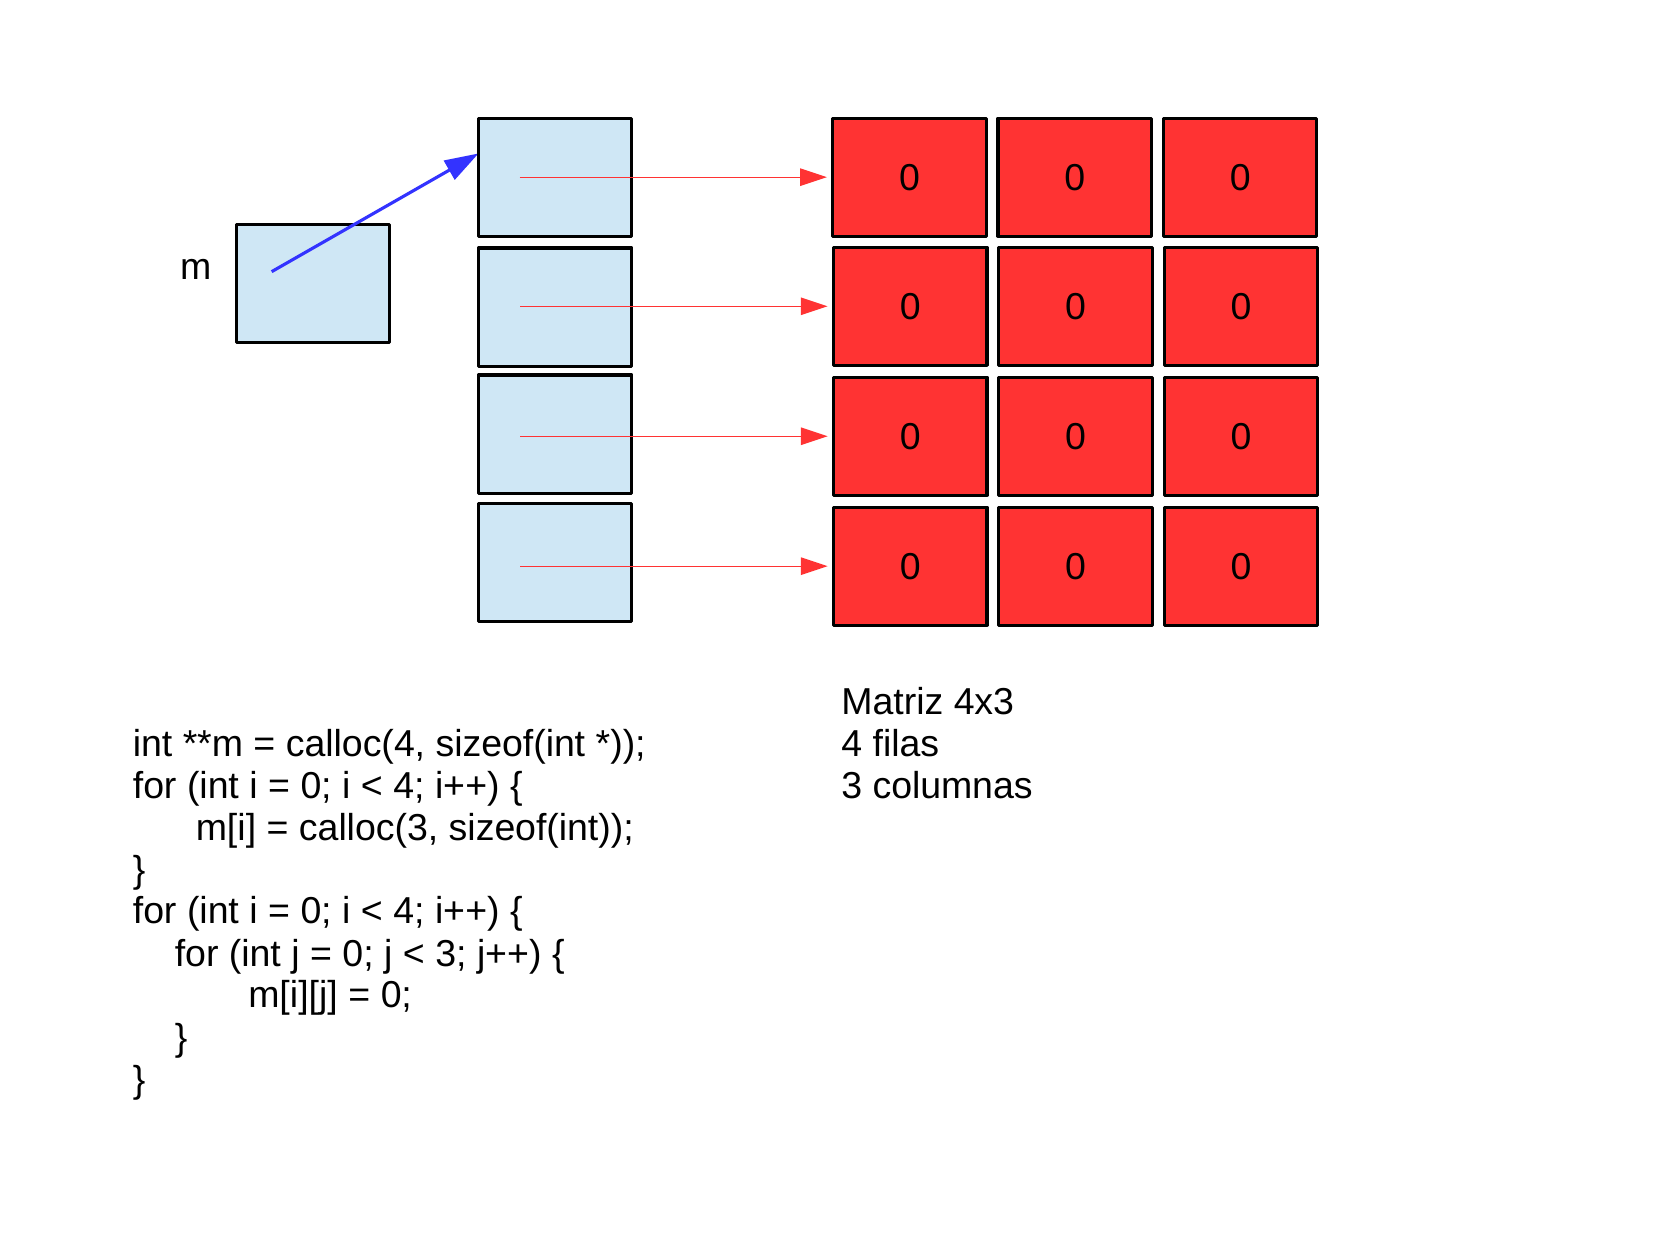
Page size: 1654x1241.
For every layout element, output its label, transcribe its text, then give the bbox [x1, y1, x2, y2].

text_box 0 [1164, 247, 1318, 366]
text_box m [165, 238, 355, 296]
text_box 0 [1164, 507, 1318, 626]
text_box [236, 224, 390, 343]
text_box Matriz 4x3 4 filas 3 columnas [826, 673, 1335, 815]
text_box [478, 375, 632, 494]
text_box 0 [1164, 377, 1318, 496]
text_box [478, 118, 632, 237]
text_box 0 [998, 507, 1153, 626]
text_box [236, 224, 350, 238]
text_box int **m = calloc(4, sizeof(int *)); for (int i = 0; i < 4; i++) { m[i] = calloc(3, sizeof(int)); } for (int i = 0; i < 4; i++) { for (int j = 0; j < 3; j++) { m[i][j] = 0; } } [118, 714, 886, 1150]
text_box 0 [833, 507, 987, 626]
text_box 0 [833, 247, 987, 366]
text_box [478, 248, 632, 367]
text_box 0 [998, 118, 1152, 237]
text_box 0 [998, 377, 1153, 496]
text_box 0 [833, 377, 987, 496]
text_box [478, 503, 632, 622]
text_box 0 [1163, 118, 1317, 237]
text_box 0 [998, 247, 1153, 366]
text_box 0 [832, 118, 987, 237]
